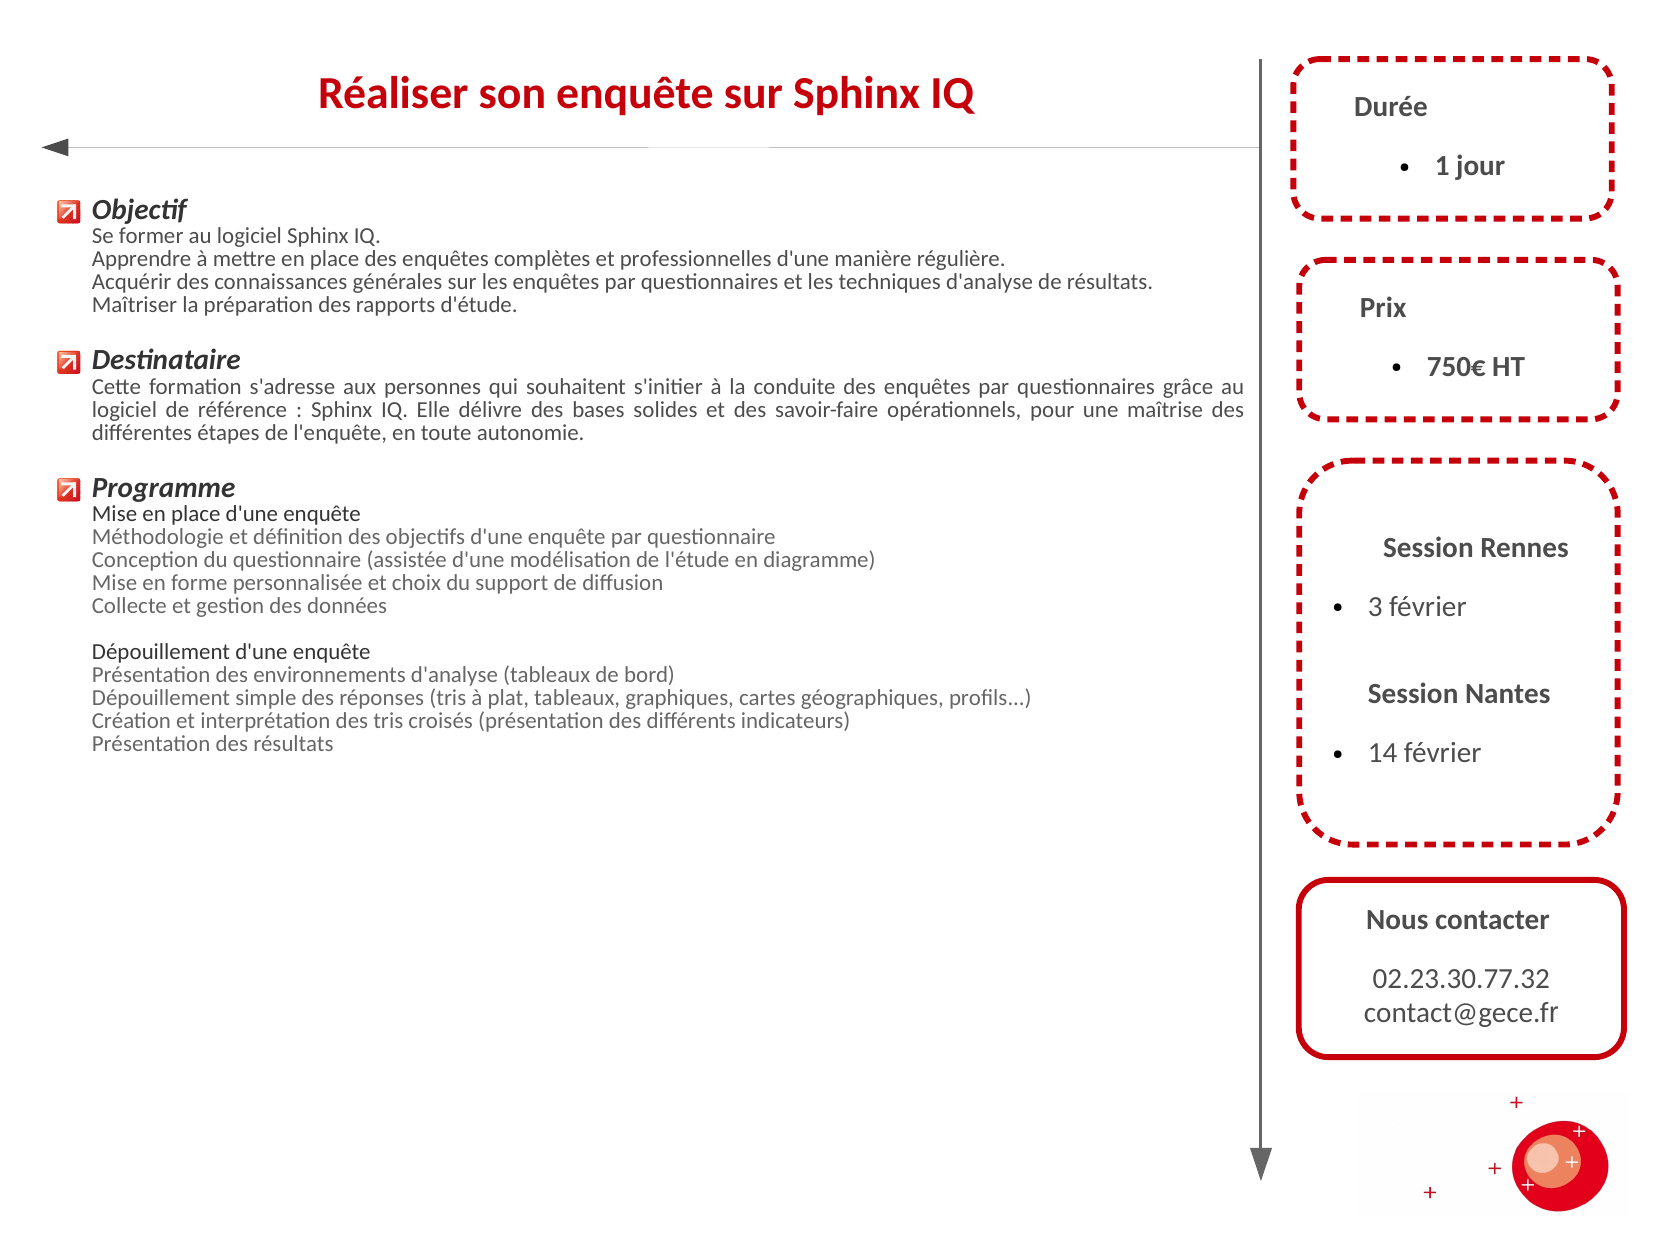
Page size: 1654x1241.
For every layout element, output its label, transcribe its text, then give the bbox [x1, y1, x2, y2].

picture [1358, 1092, 1630, 1217]
table_header Réaliser son enquête sur Sphinx IQ [42, 38, 1261, 147]
text_box Session Rennes 3 février Session Nantes 14 février [1299, 460, 1618, 845]
text_box Prix 750€ HT [1299, 259, 1618, 420]
text_box Nous contacter 02.23.30.77.32 contact@gece.fr [1298, 879, 1625, 1058]
table_header Réaliser son enquête sur Sphinx IQ [69, 148, 1259, 157]
text_box Durée 1 jour [1293, 59, 1612, 219]
table_cell Objectif Se former au logiciel Sphinx IQ. Apprendre à mettre en place des enquêtes complètes et professionnelles d'une manière régulière. Acquérir des connaissances générales sur les enquêtes par questionnaires et les techniques d'analyse de résultats. Maîtriser la préparation des rapports d'étude. Destinataire Cette formation s'adresse aux personnes qui souhaitent s'initier à la conduite des enquêtes par questionnaires grâce au logiciel de référence : Sphinx IQ. Elle délivre des bases solides et des savoir-faire opérationnels, pour une maîtrise des différentes étapes de l'enquête, en toute autonomie. Programme Mise en place d'une enquête Méthodologie et définition des objectifs d'une enquête par questionnaire Conception du questionnaire (assistée d'une modélisation de l'étude en diagramme) Mise en forme personnalisée et choix du support de diffusion Collecte et gestion des données Dépouillement d'une enquête Présentation des environnements d'analyse (tableaux de bord) Dépouillement simple des réponses (tris à plat, tableaux, graphiques, cartes géographiques, profils...) Création et interprétation des tris croisés (présentation des différents indicateurs) Présentation des résultats [42, 157, 1261, 1223]
